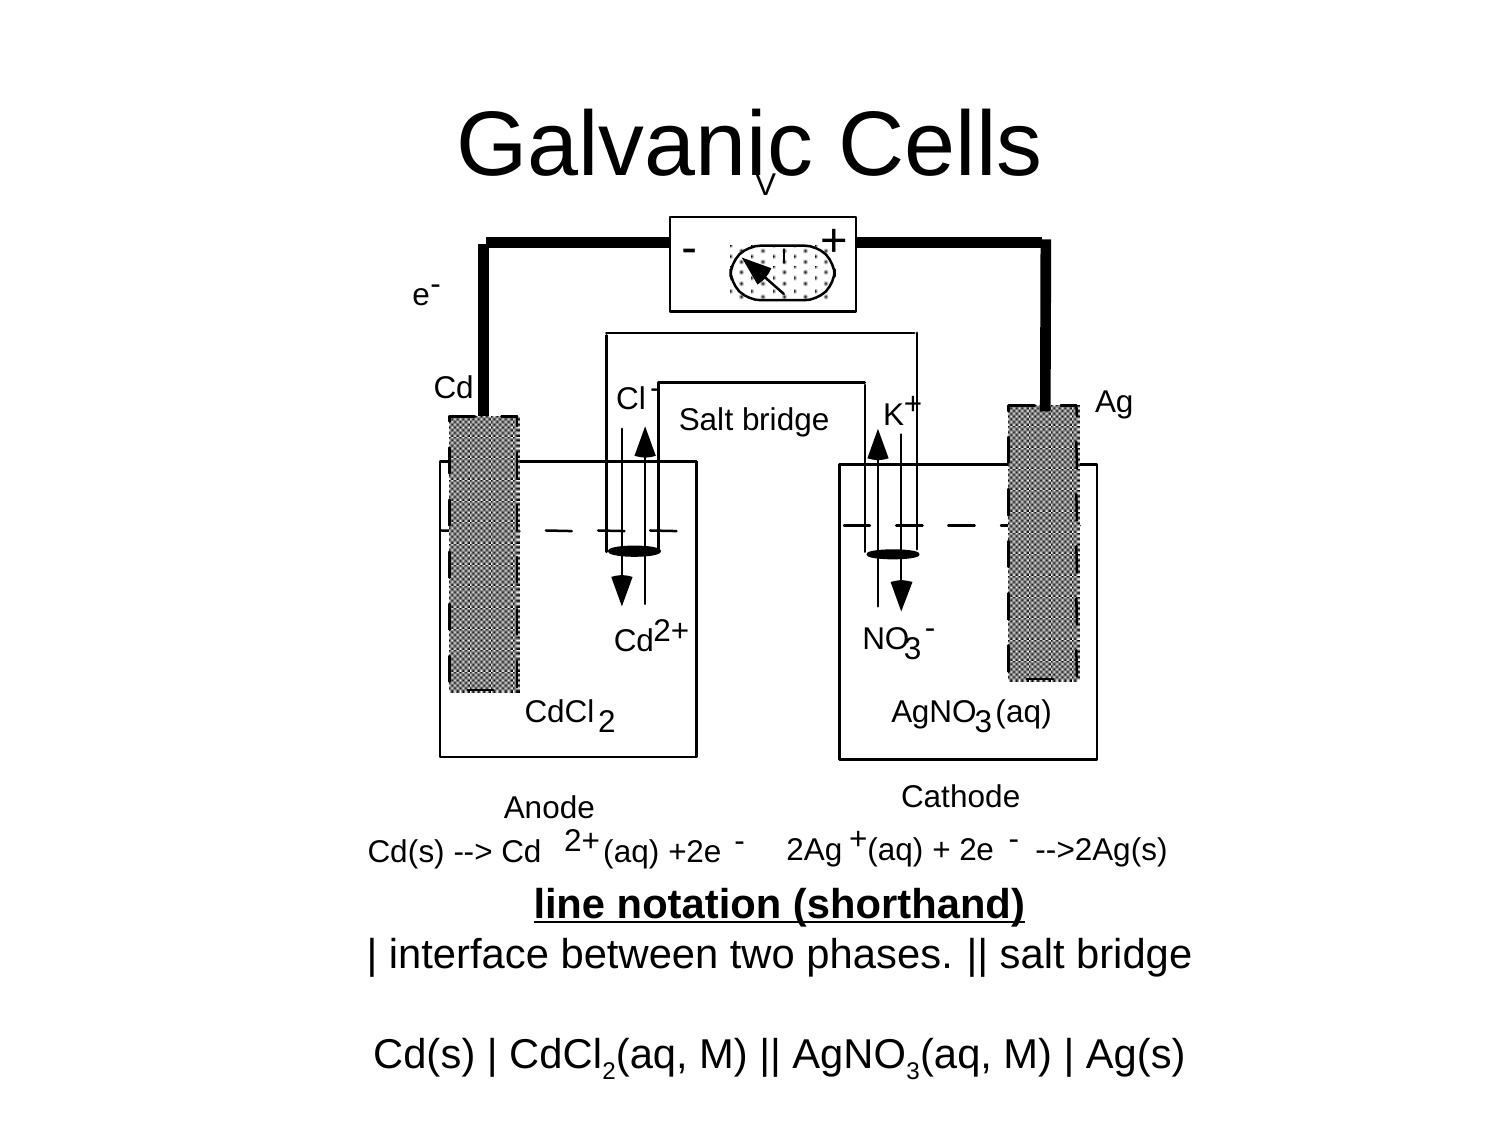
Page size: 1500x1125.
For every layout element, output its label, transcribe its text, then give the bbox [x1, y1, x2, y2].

text_box line notation (shorthand) | interface between two phases. || salt bridge Cd(s) | CdCl2(aq, M) || AgNO3(aq, M) | Ag(s) [123, 869, 1436, 1092]
title Galvanic Cells [75, 45, 1426, 233]
chart [360, 160, 1199, 869]
